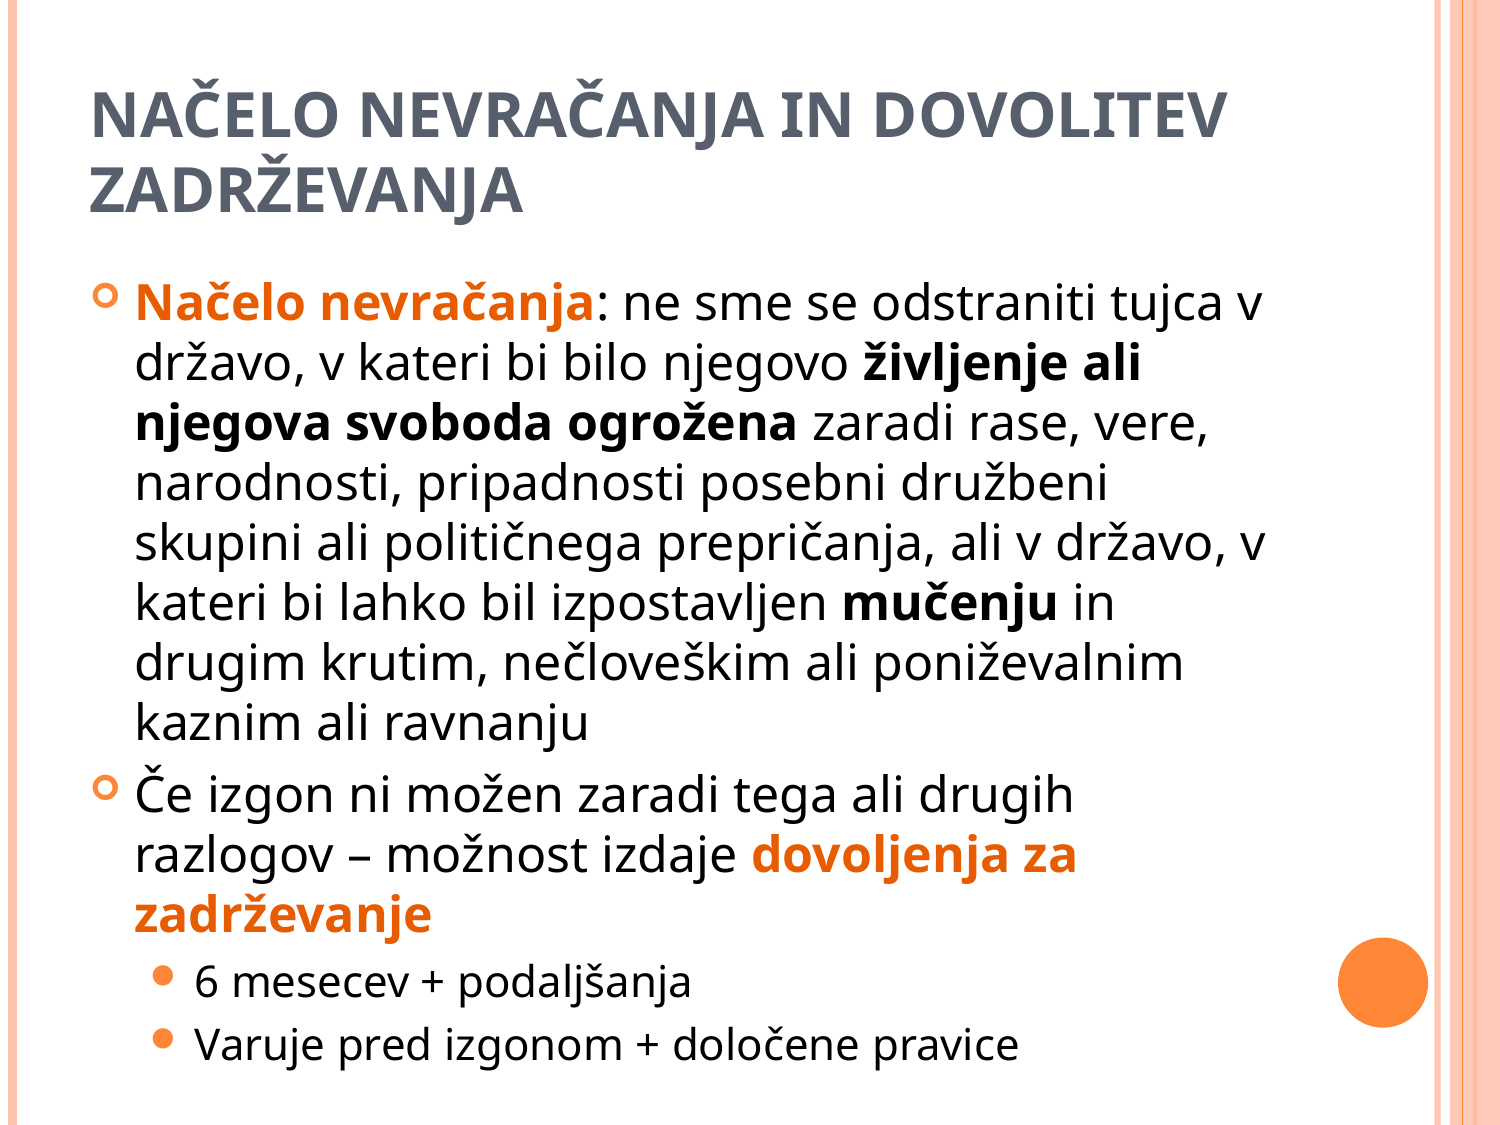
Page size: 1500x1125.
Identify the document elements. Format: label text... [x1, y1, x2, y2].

list Načelo nevračanja: ne sme se odstraniti tujca v državo, v kateri bi bilo njegovo življenje ali njegova svoboda ogrožena zaradi rase, vere, narodnosti, pripadnosti posebni družbeni skupini ali političnega prepričanja, ali v državo, v kateri bi lahko bil izpostavljen mučenju in drugim krutim, nečloveškim ali poniževalnim kaznim ali ravnanju Če izgon ni možen zaradi tega ali drugih razlogov – možnost izdaje dovoljenja za zadrževanje 6 mesecev + podaljšanja Varuje pred izgonom + določene pravice [74, 262, 1300, 1063]
title NAČELO NEVRAČANJA IN DOVOLITEV ZADRŽEVANJA [74, 44, 1300, 233]
